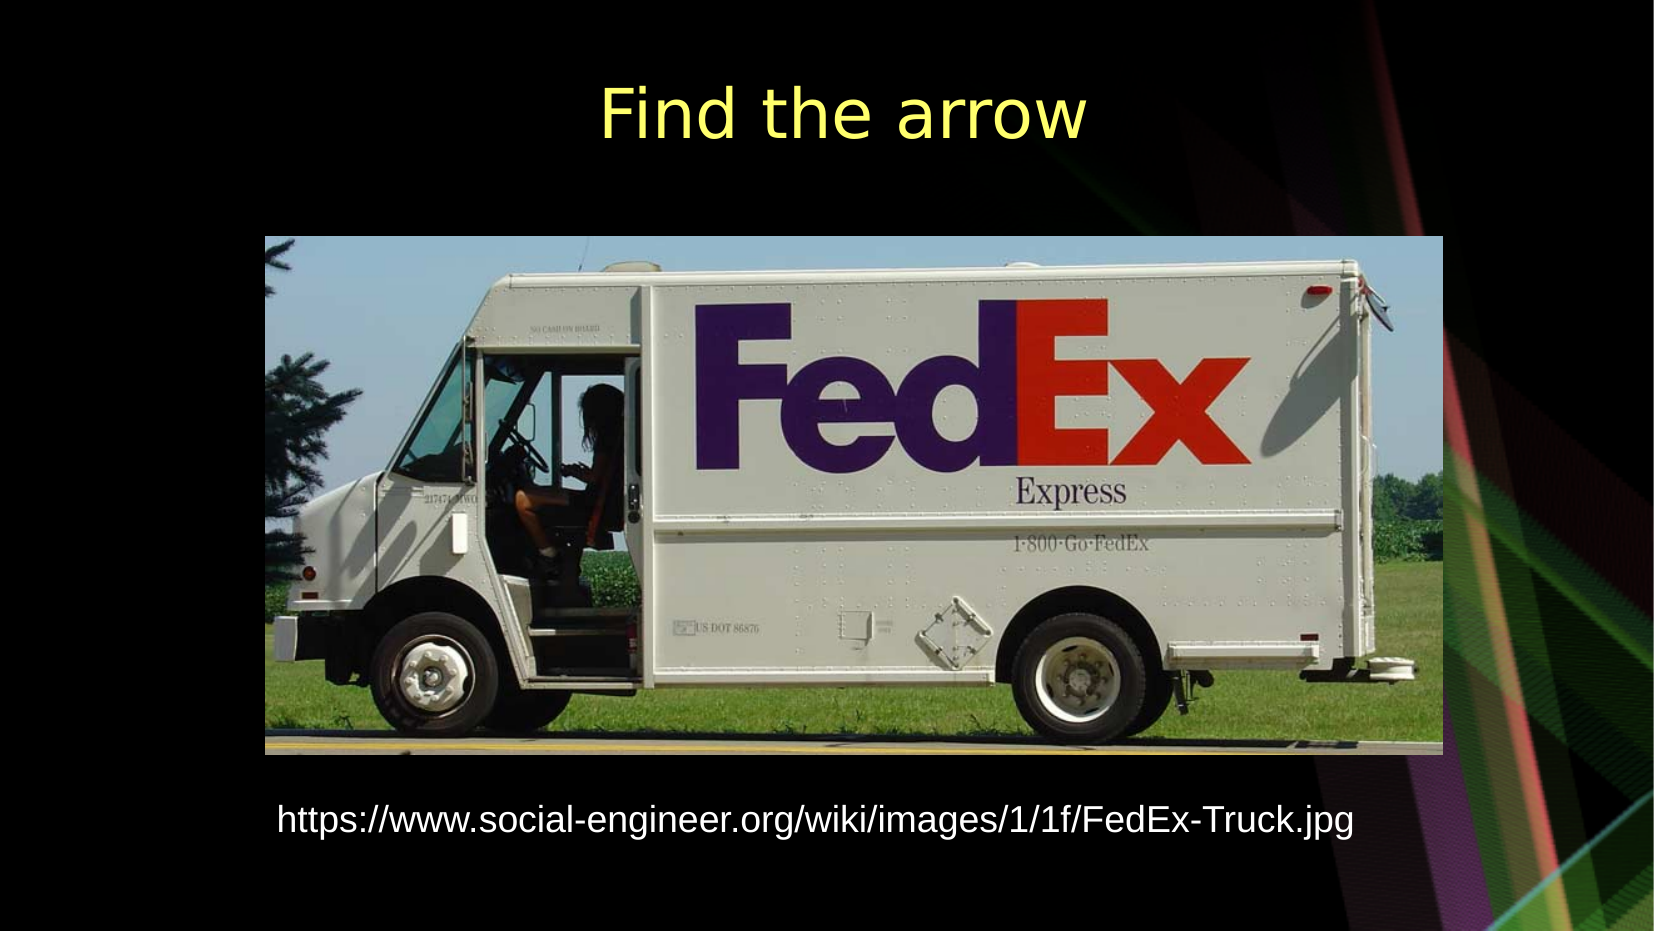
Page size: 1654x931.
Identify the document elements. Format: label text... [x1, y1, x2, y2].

title Find the arrow [82, 37, 1607, 193]
picture [0, 0, 1654, 931]
text_box https://www.social-engineer.org/wiki/images/1/1f/FedEx-Truck.jpg [261, 791, 1371, 849]
